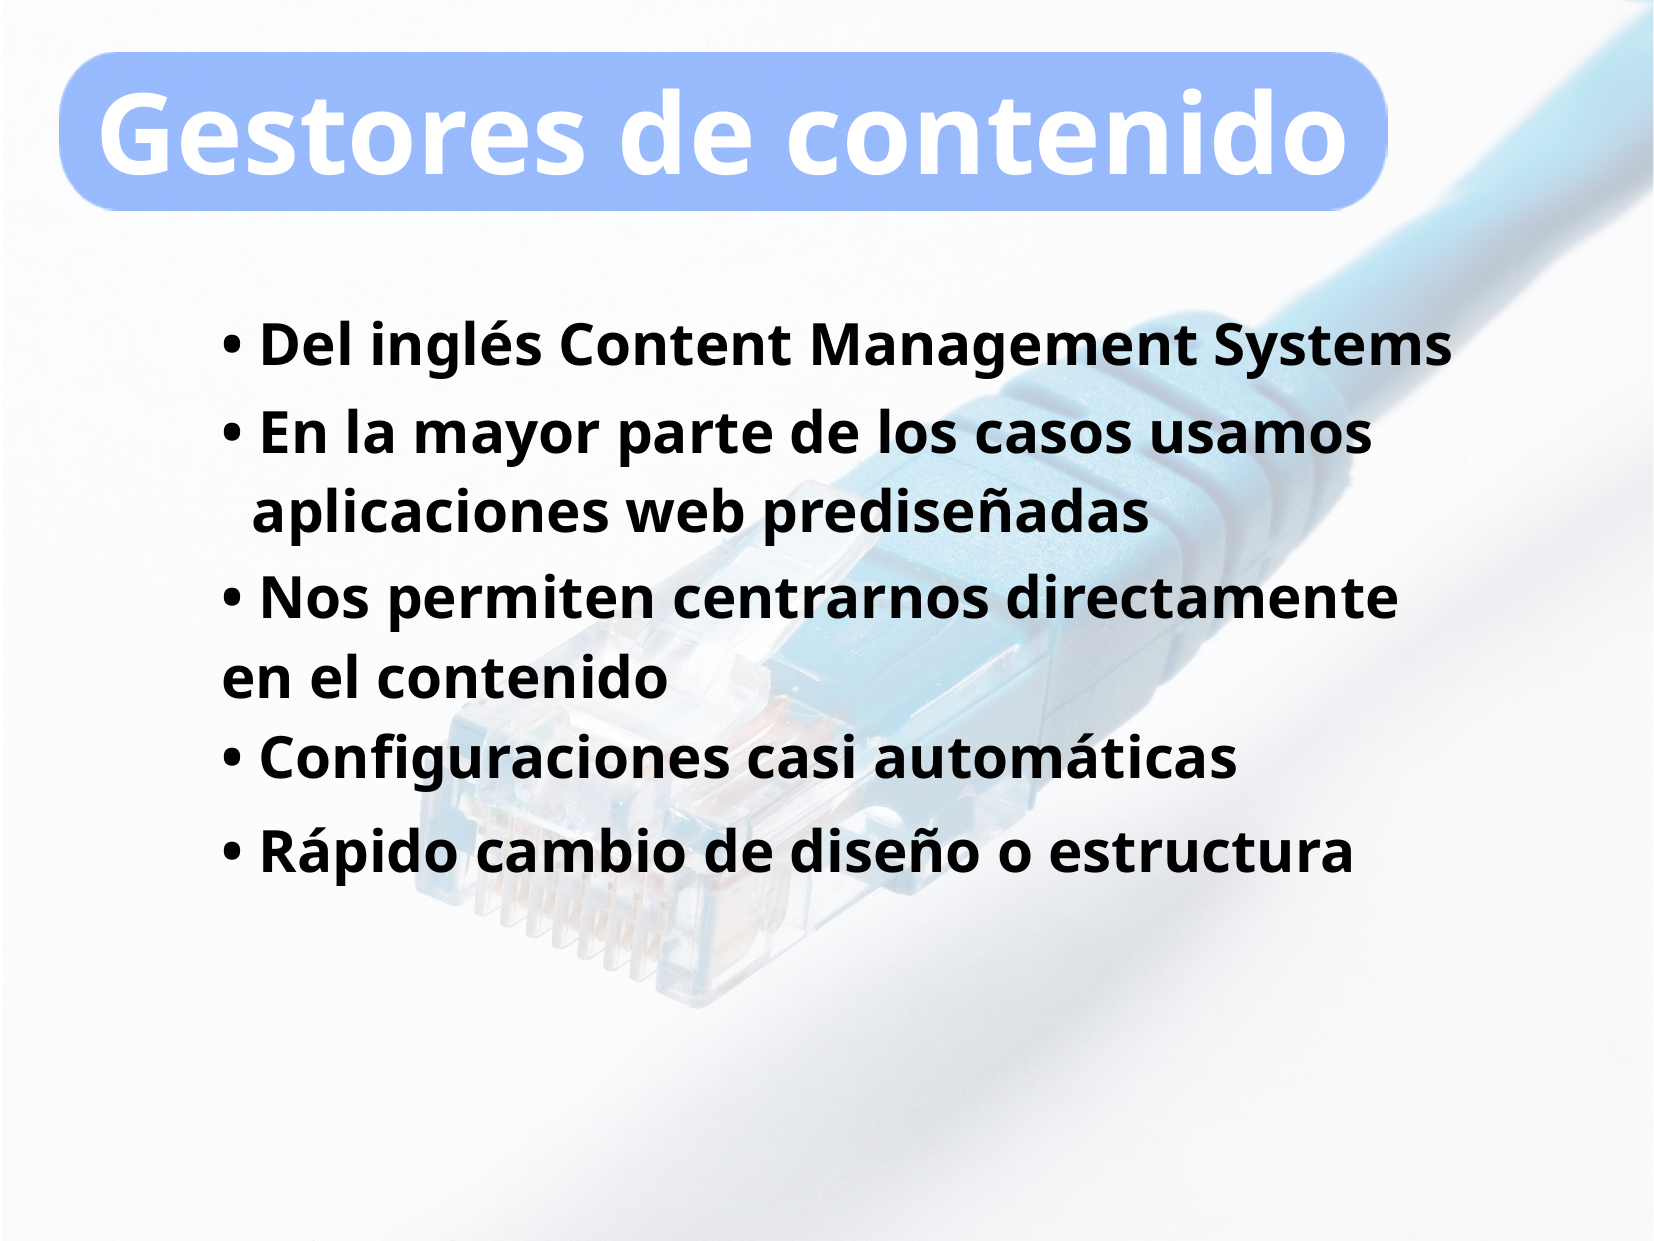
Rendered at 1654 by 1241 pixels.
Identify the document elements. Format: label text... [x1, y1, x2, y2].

text_box • Rápido cambio de diseño o estructura [206, 803, 1536, 896]
picture [2, 0, 1654, 1241]
text_box • Nos permiten centrarnos directamente en el contenido [206, 549, 1477, 719]
text_box • Configuraciones casi automáticas [206, 708, 1329, 801]
text_box • En la mayor parte de los casos usamos aplicaciones web prediseñadas [206, 383, 1565, 553]
text_box • Del inglés Content Management Systems [206, 295, 1536, 388]
